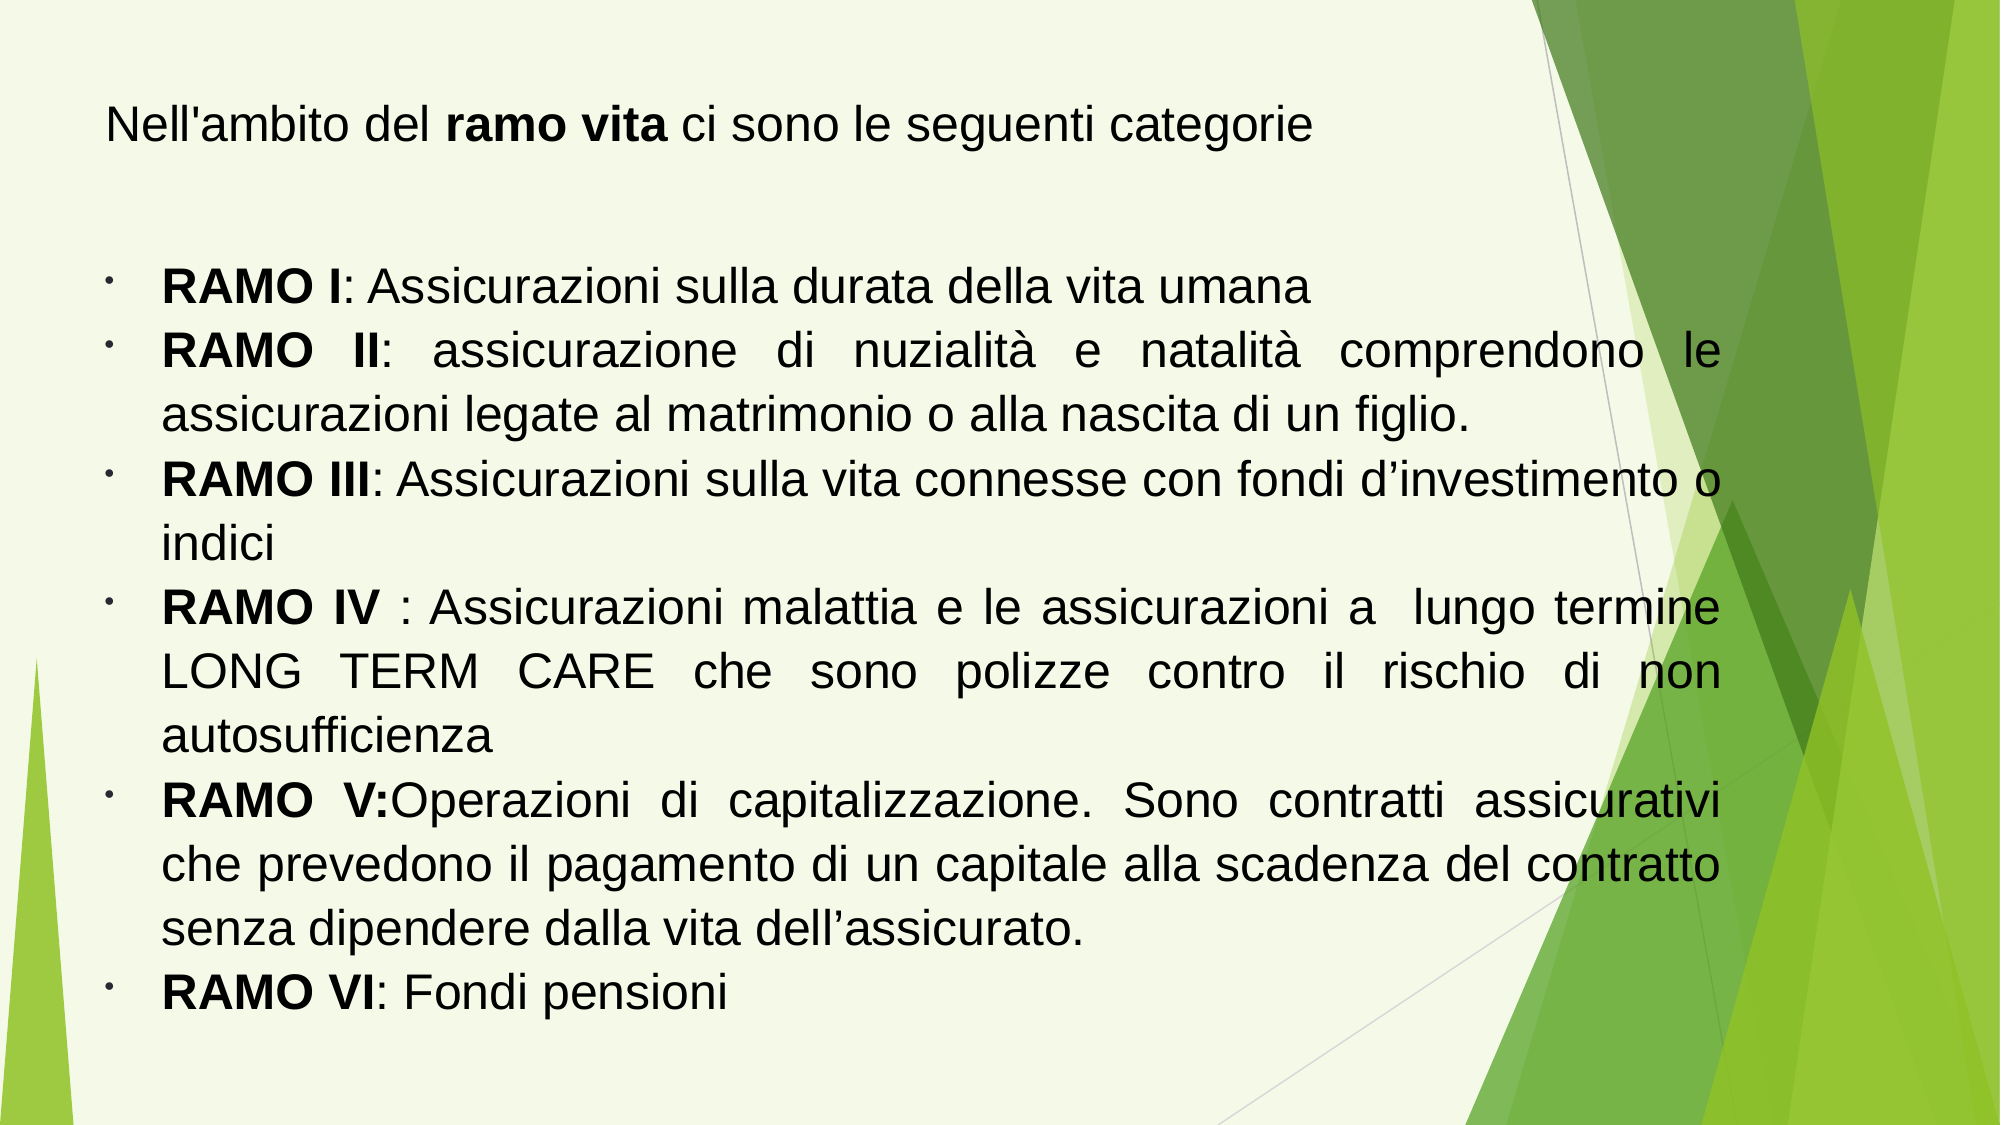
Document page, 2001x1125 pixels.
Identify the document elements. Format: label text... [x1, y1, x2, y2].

text_box Nell'ambito del ramo vita ci sono le seguenti categorie RAMO I: Assicurazioni sulla durata della vita umana RAMO II: assicurazione di nuzialità e natalità comprendono le assicurazioni legate al matrimonio o alla nascita di un figlio. RAMO III: Assicurazioni sulla vita connesse con fondi d’investimento o indici RAMO IV : Assicurazioni malattia e le assicurazioni a lungo termine LONG TERM CARE che sono polizze contro il rischio di non autosufficienza RAMO V:Operazioni di capitalizzazione. Sono contratti assicurativi che prevedono il pagamento di un capitale alla scadenza del contratto senza dipendere dalla vita dell’assicurato. RAMO VI: Fondi pensioni [90, 80, 1738, 1028]
